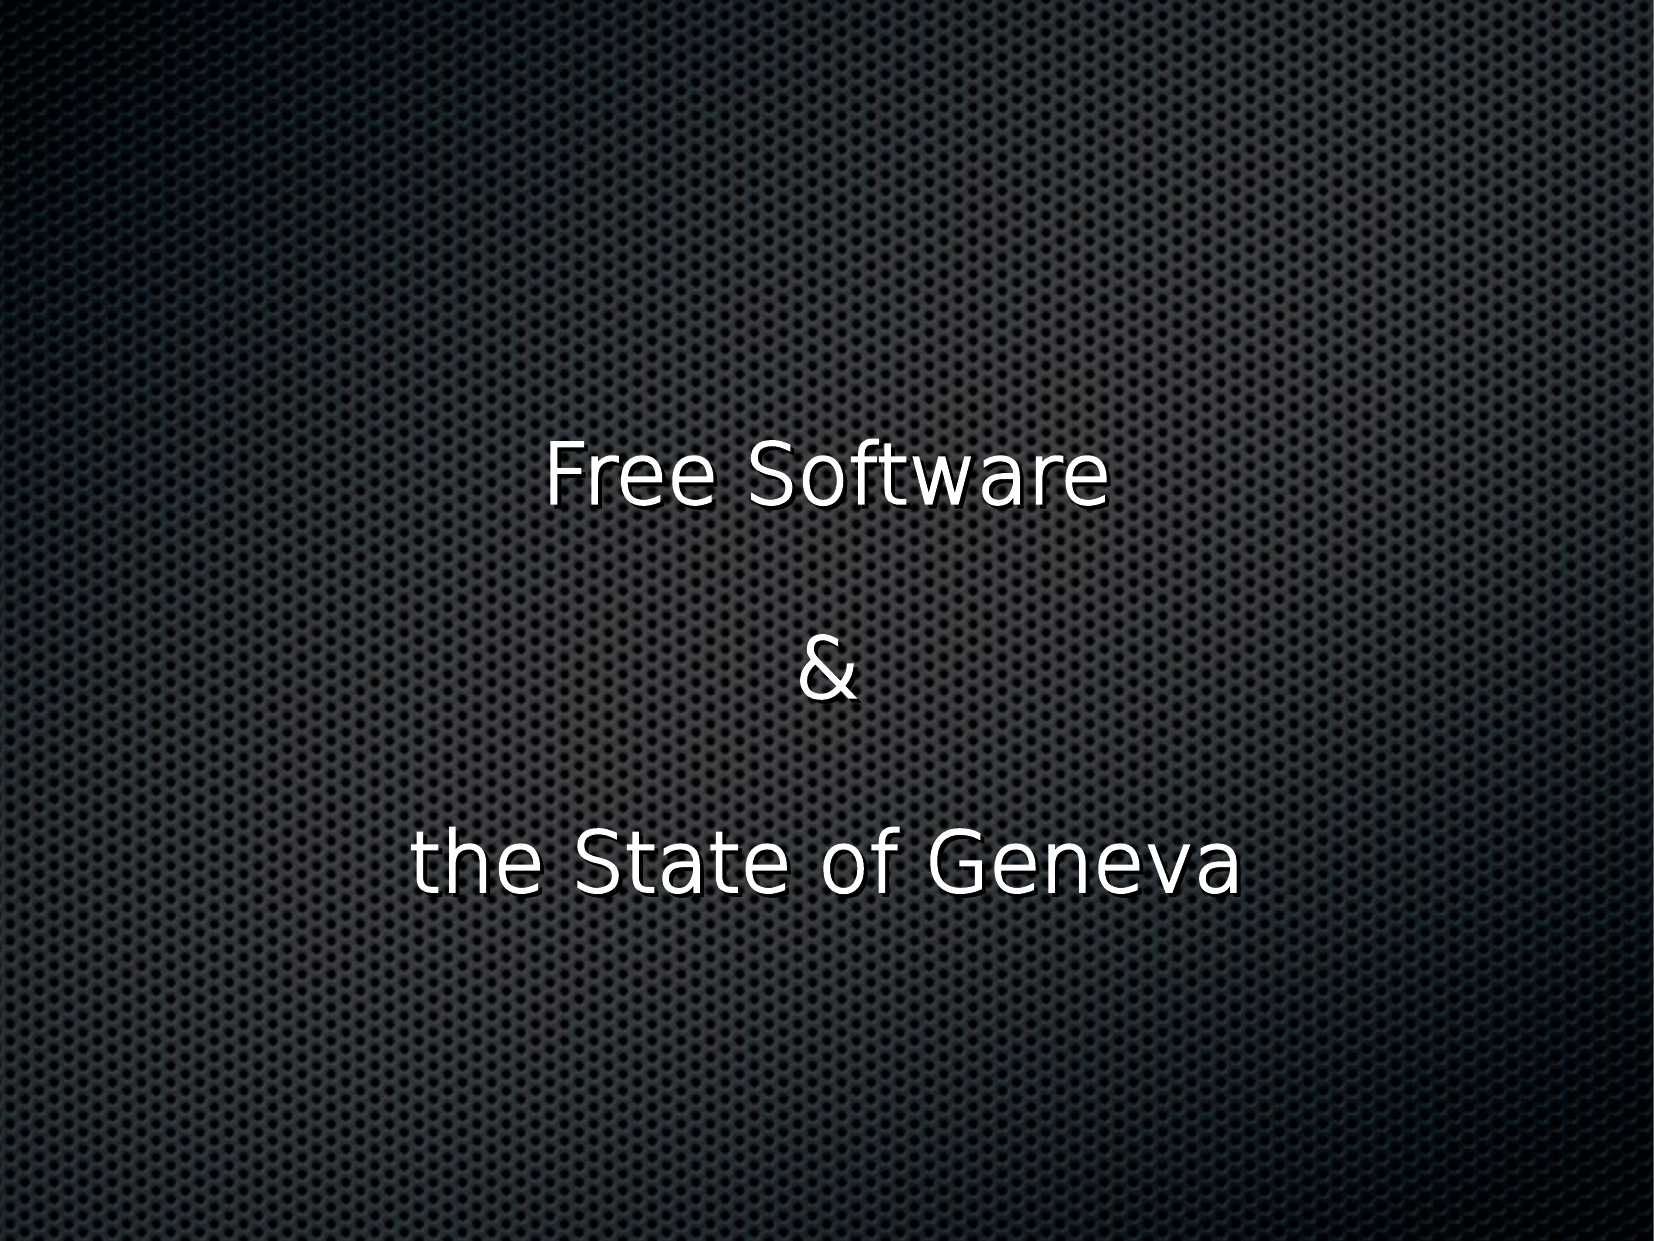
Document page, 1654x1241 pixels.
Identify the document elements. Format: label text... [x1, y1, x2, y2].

subtitle Free Software & the State of Geneva [82, 377, 1571, 863]
picture [0, 0, 1654, 1241]
